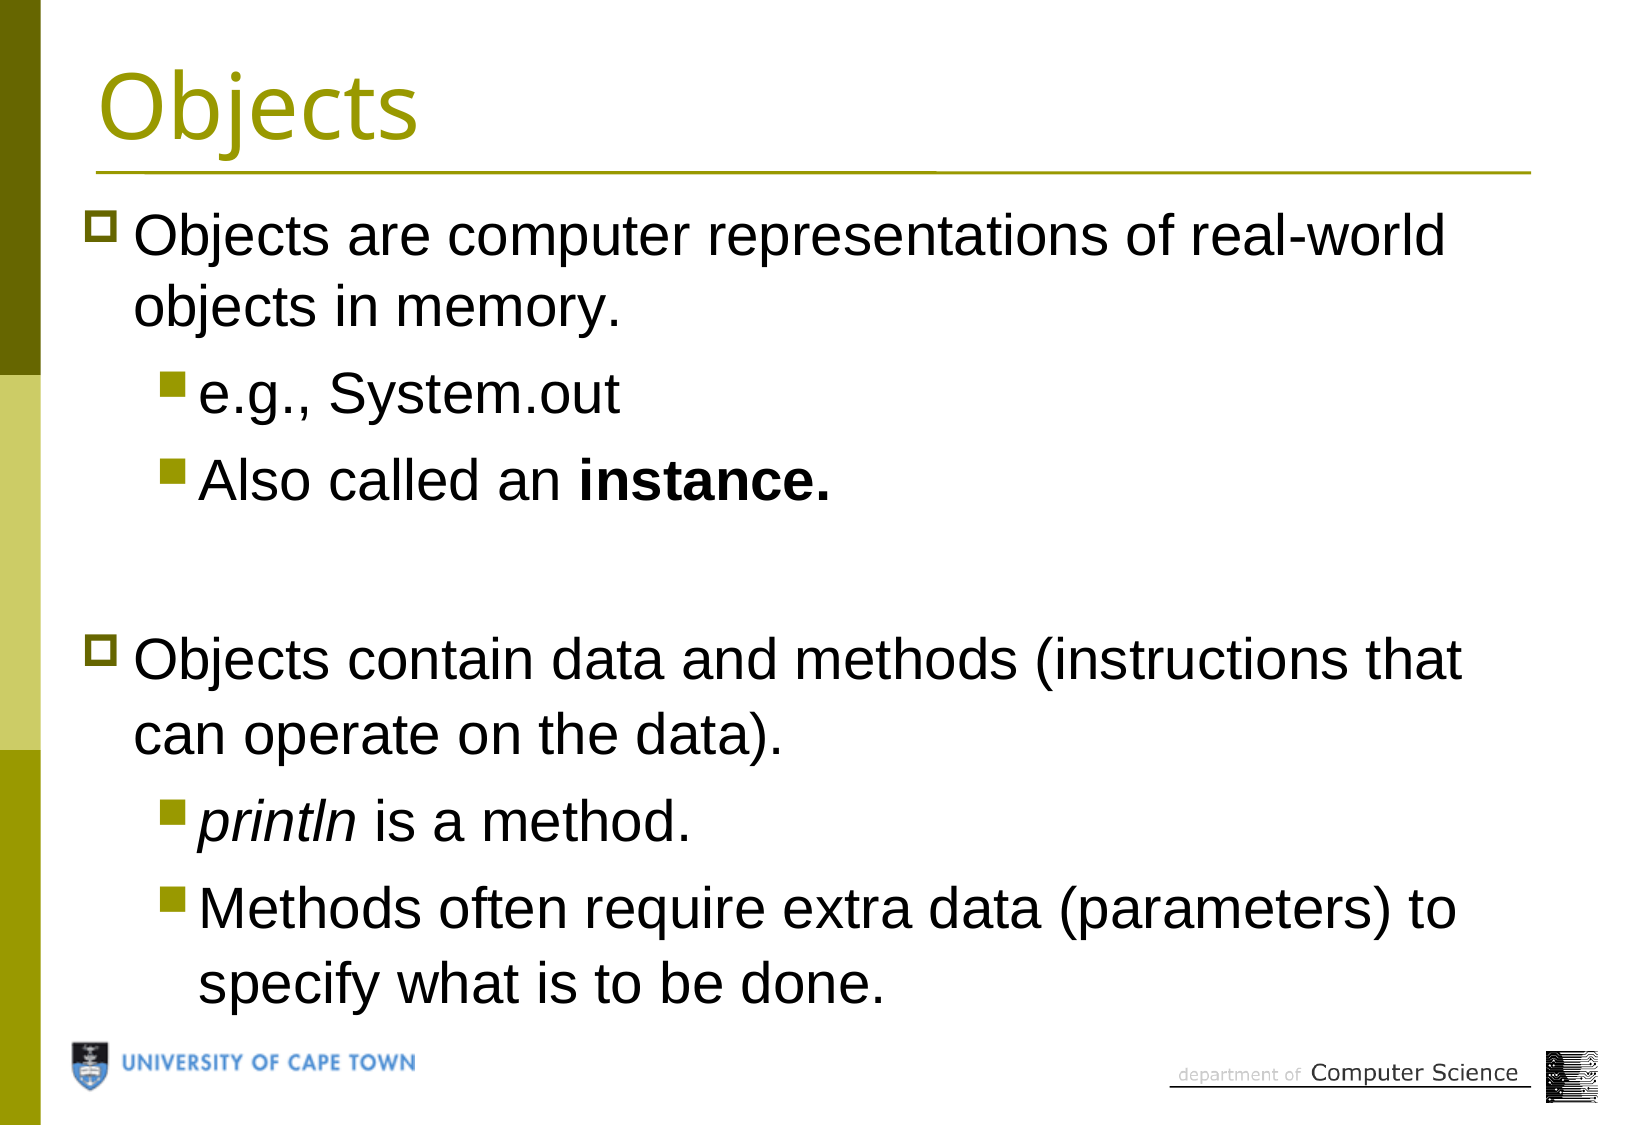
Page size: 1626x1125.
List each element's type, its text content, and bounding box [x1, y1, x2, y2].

picture [1546, 1051, 1598, 1103]
title Objects [81, 37, 1543, 180]
picture [1169, 1043, 1532, 1091]
text_box Objects are computer representations of real-world objects in memory. e.g., System.out Also called an instance. Objects contain data and methods (instructions that can operate on the data). println is a method. Methods often require extra data (parameters) to specify what is to be done. [81, 196, 1543, 1016]
picture [61, 1024, 415, 1103]
